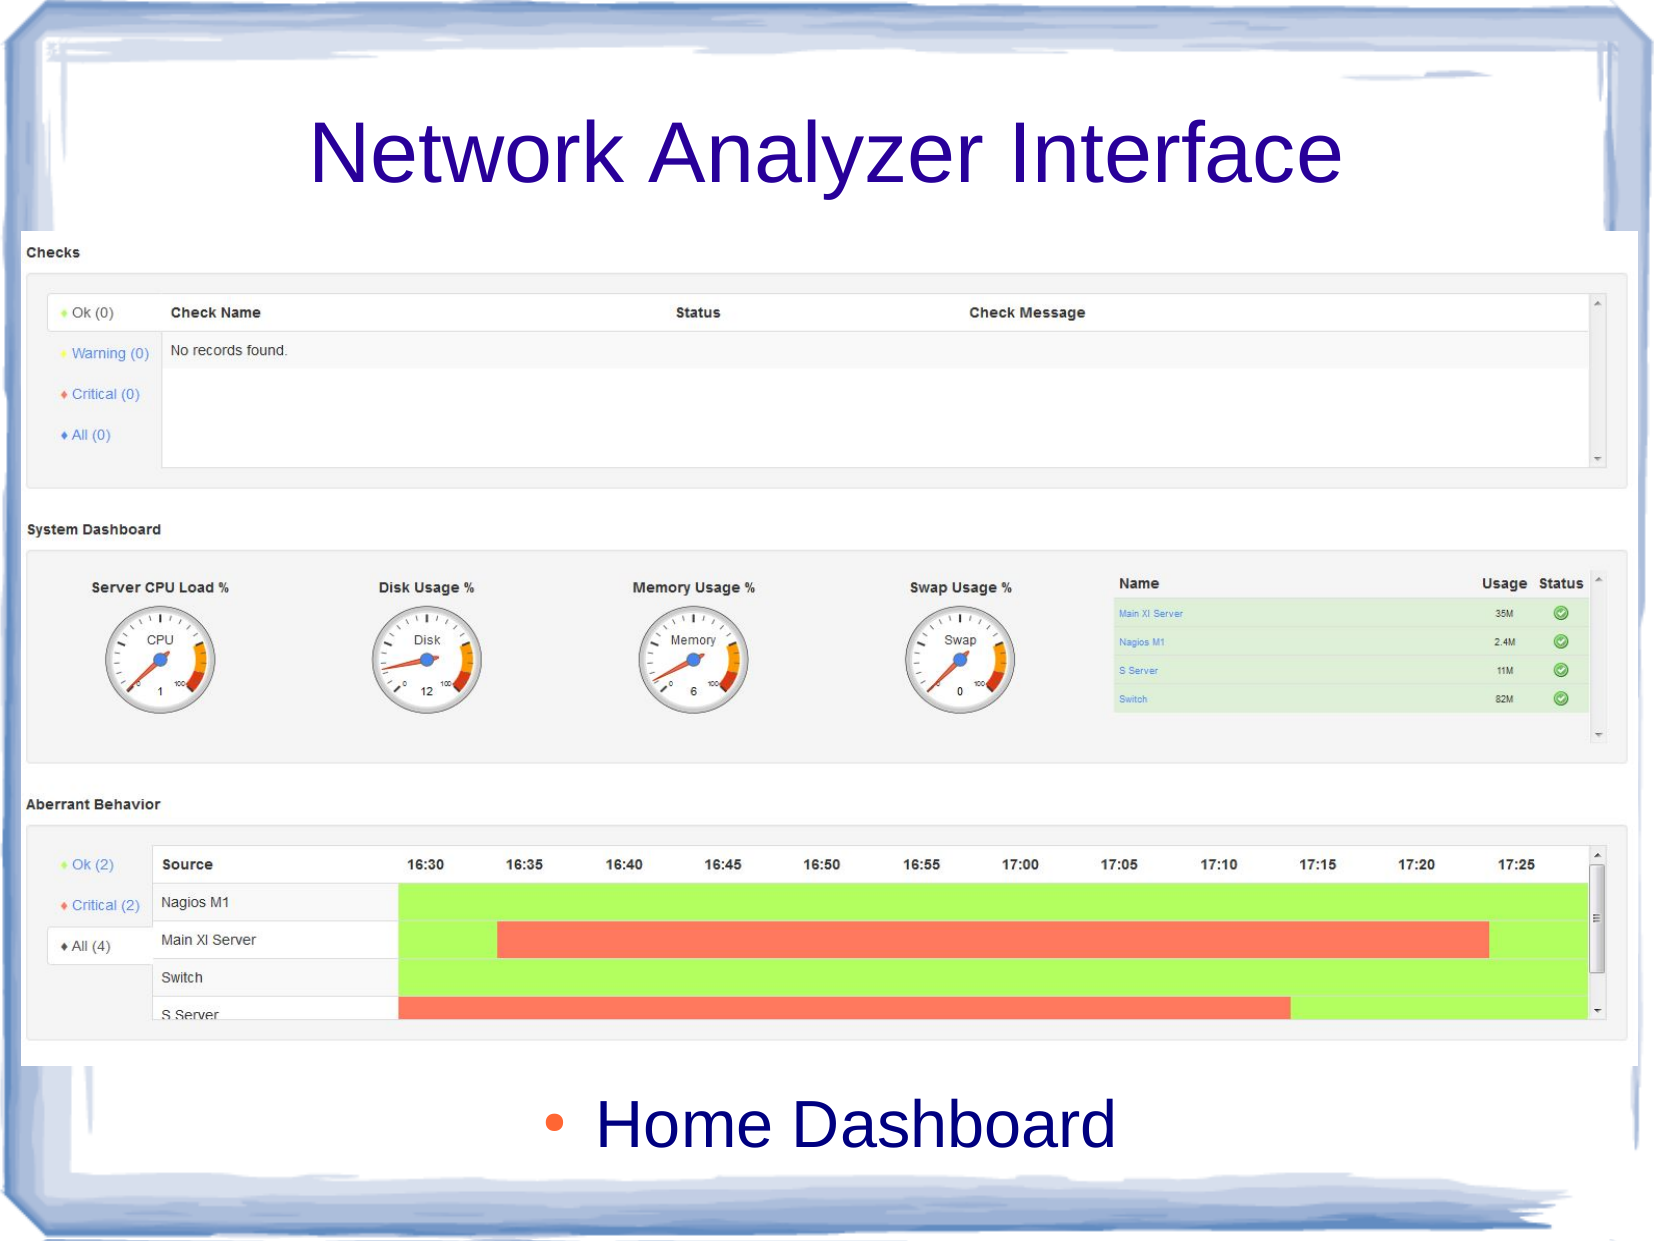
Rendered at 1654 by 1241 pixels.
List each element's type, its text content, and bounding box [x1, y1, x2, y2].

title Network Analyzer Interface [82, 49, 1571, 231]
list Home Dashboard [525, 1087, 1654, 1241]
picture [0, 0, 1654, 1241]
